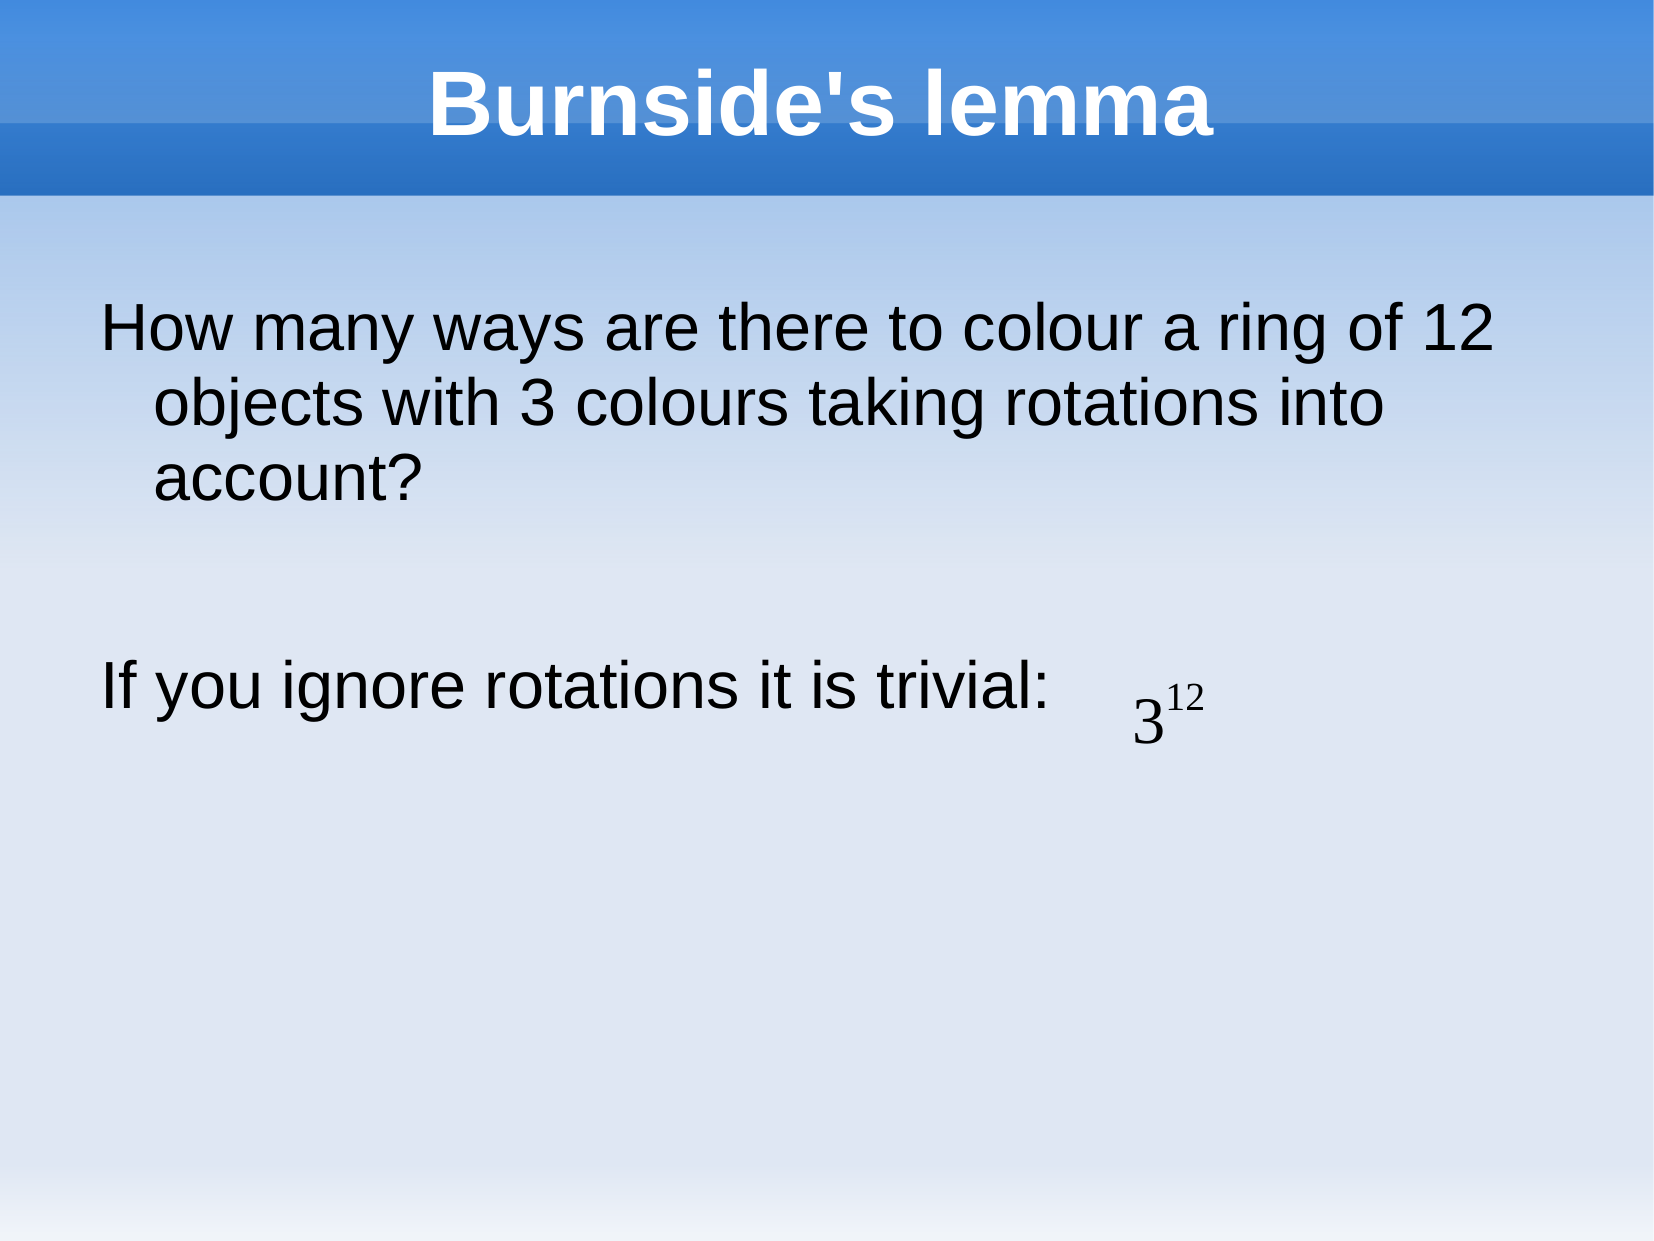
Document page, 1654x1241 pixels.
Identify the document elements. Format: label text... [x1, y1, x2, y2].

title Burnside's lemma [76, 0, 1565, 208]
chart [1126, 673, 1212, 762]
list How many ways are there to colour a ring of 12 objects with 3 colours taking rotations into account? If you ignore rotations it is trivial: [82, 290, 1571, 1094]
picture [0, 0, 1654, 1241]
